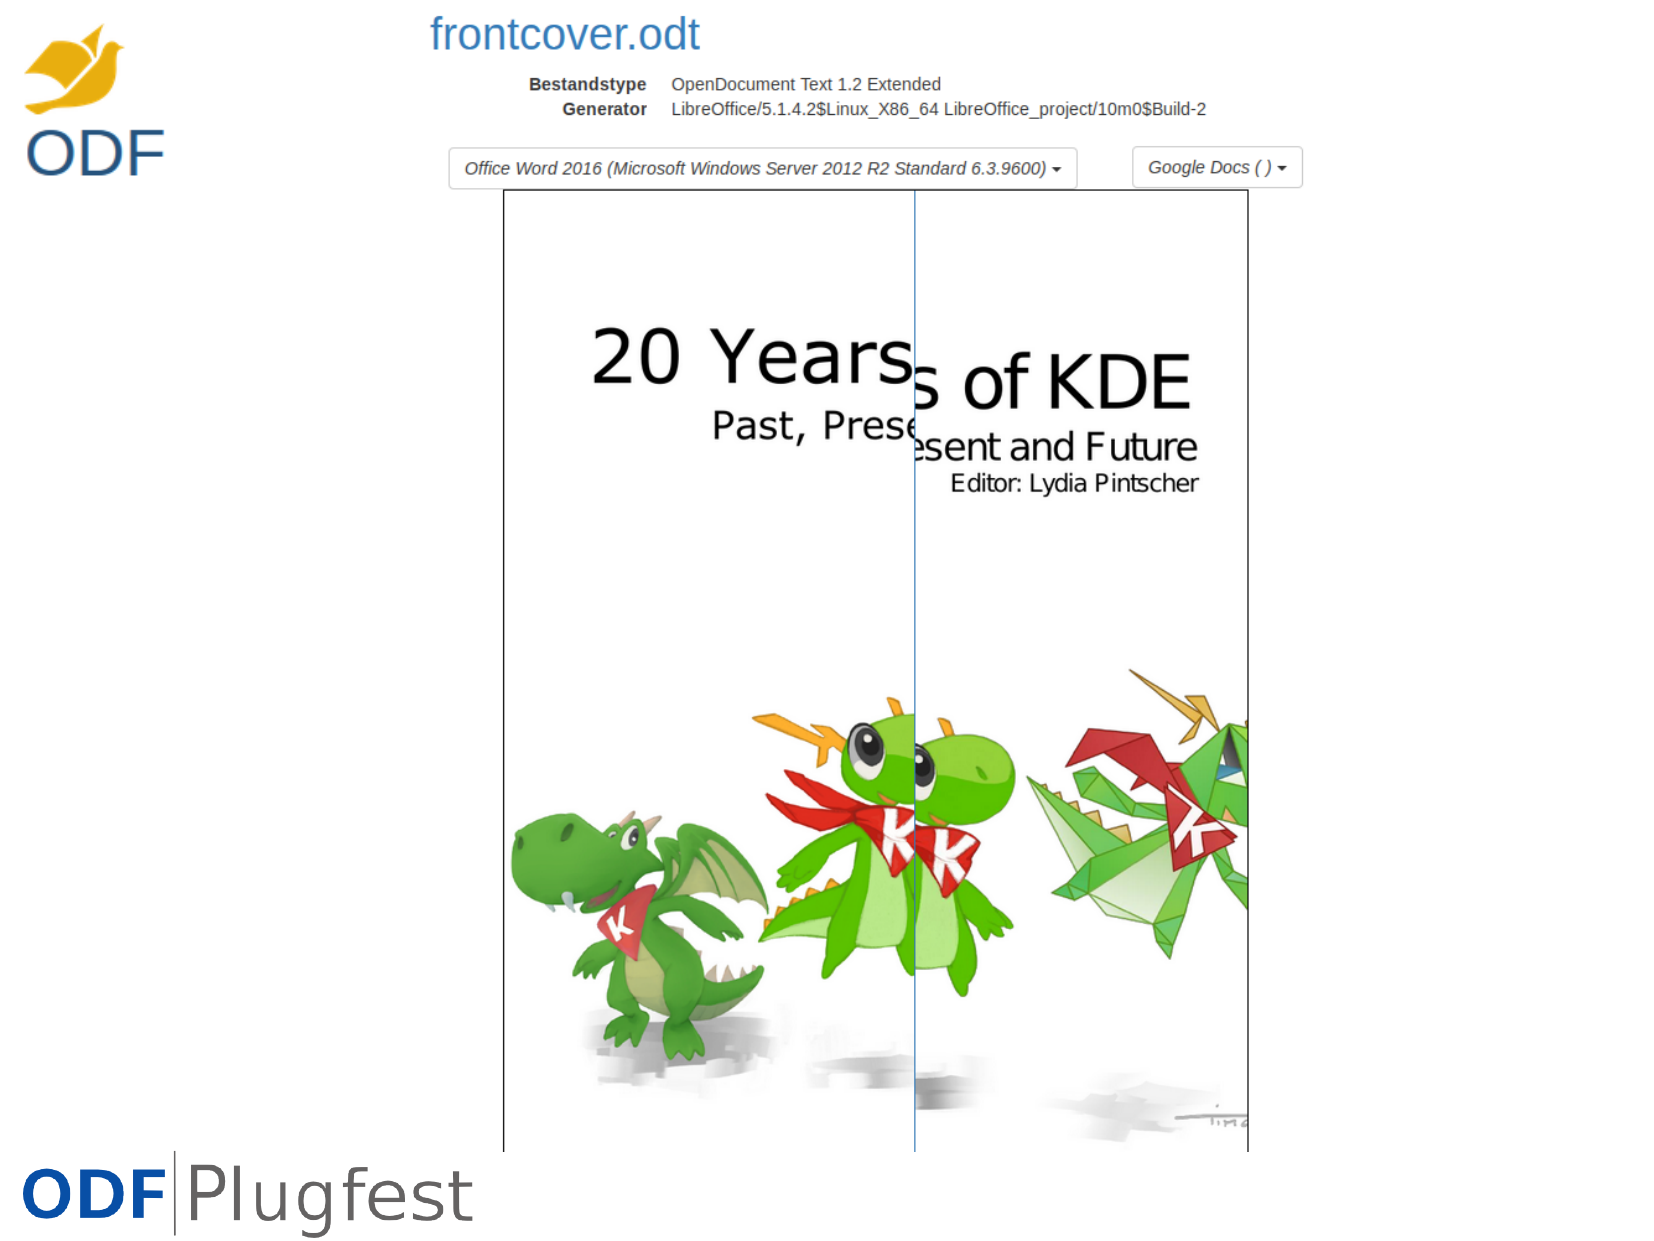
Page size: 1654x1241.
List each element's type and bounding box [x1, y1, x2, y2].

picture [0, 0, 216, 218]
picture [23, 5, 1354, 1241]
